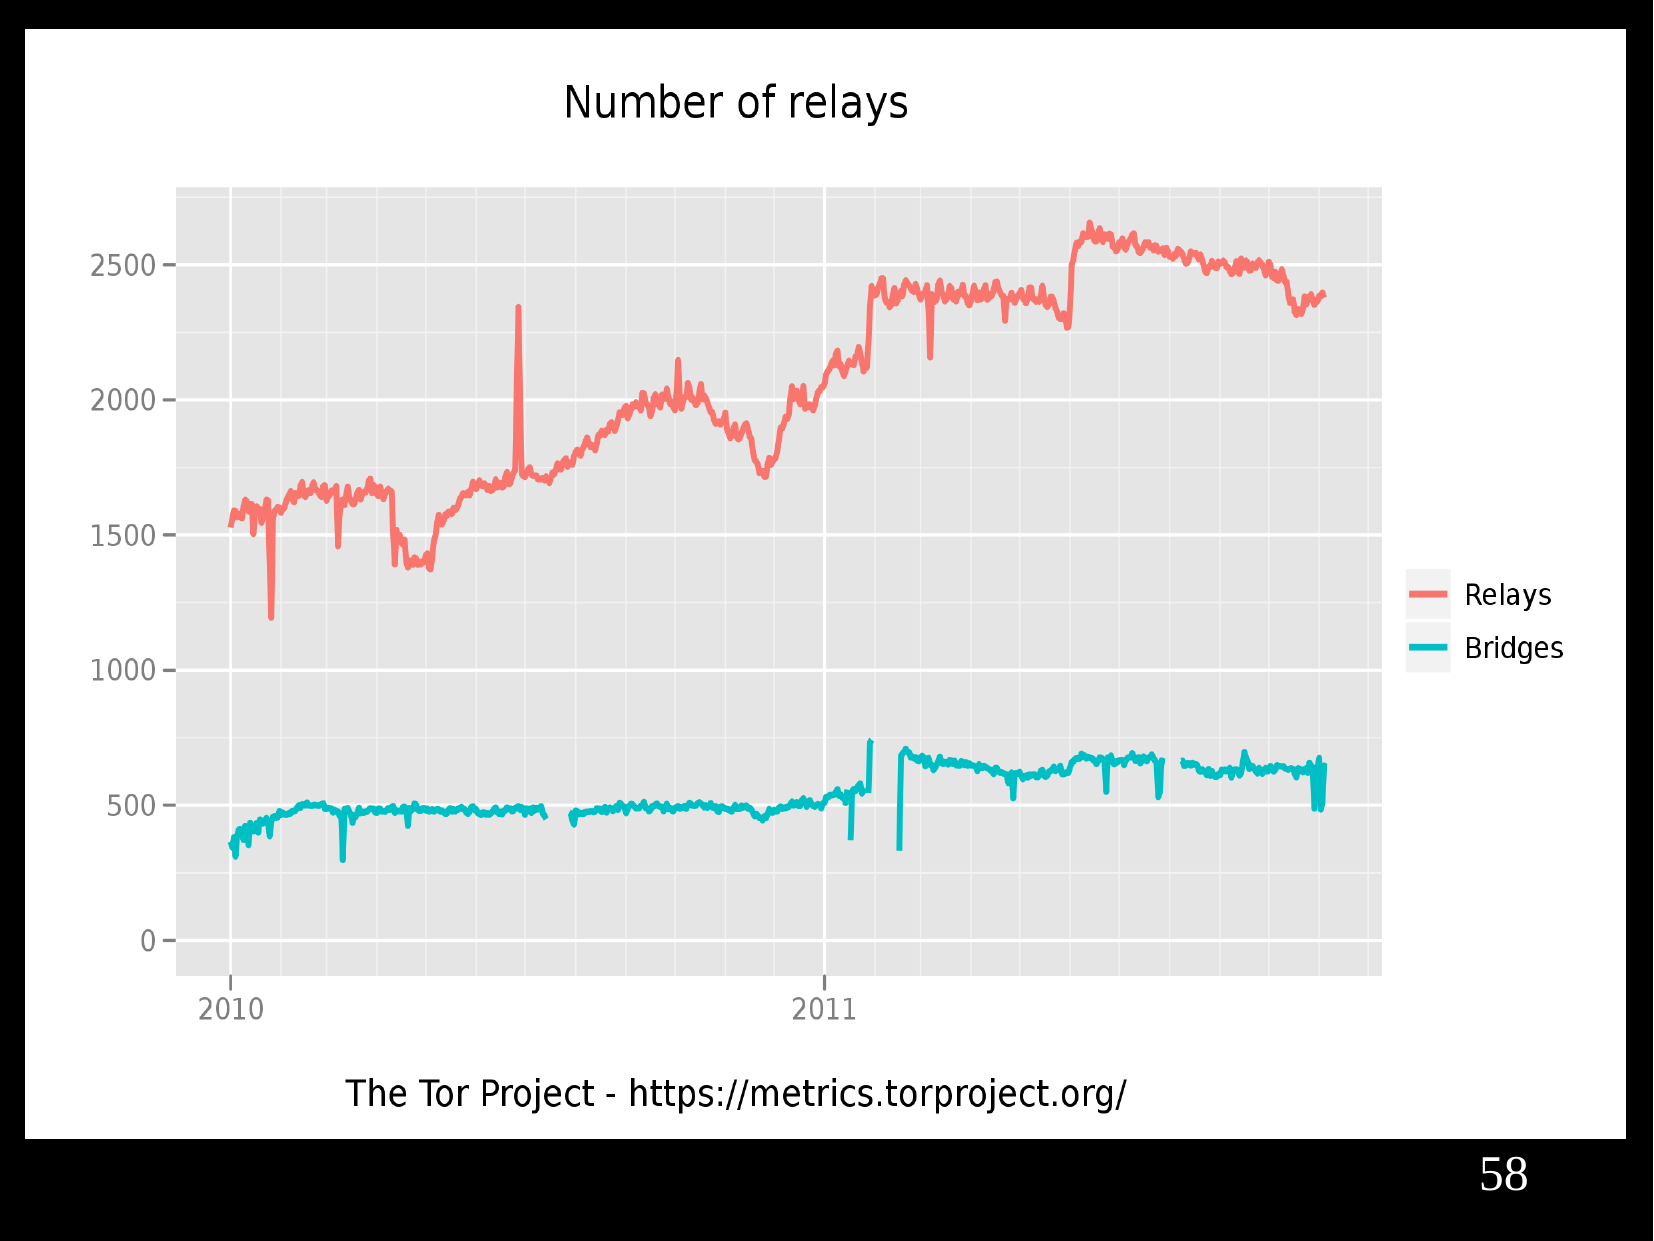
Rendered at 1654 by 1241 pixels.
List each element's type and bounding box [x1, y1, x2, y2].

picture [25, 29, 1626, 1139]
